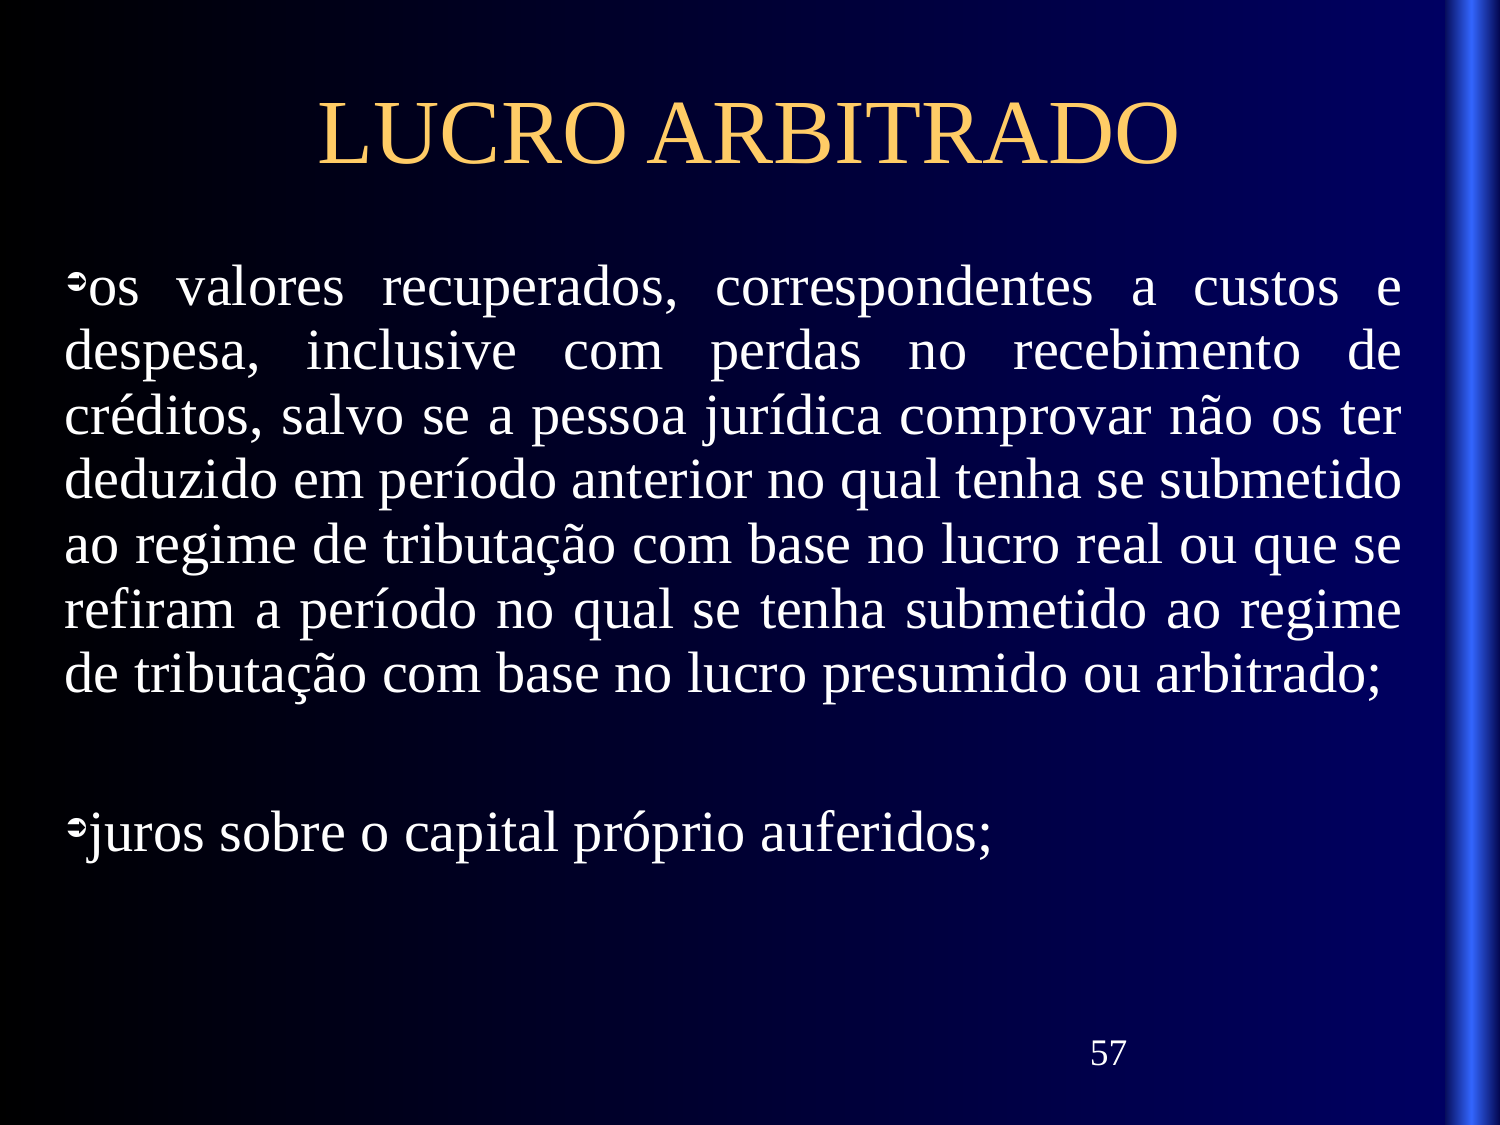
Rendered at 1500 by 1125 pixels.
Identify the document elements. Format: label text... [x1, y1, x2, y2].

title LUCRO ARBITRADO [112, 64, 1388, 190]
text_box os valores recuperados, correspondentes a custos e despesa, inclusive com perdas no recebimento de créditos, salvo se a pessoa jurídica comprovar não os ter deduzido em período anterior no qual tenha se submetido ao regime de tributação com base no lucro real ou que se refiram a período no qual se tenha submetido ao regime de tributação com base no lucro presumido ou arbitrado; juros sobre o capital próprio auferidos; [50, 246, 1419, 797]
